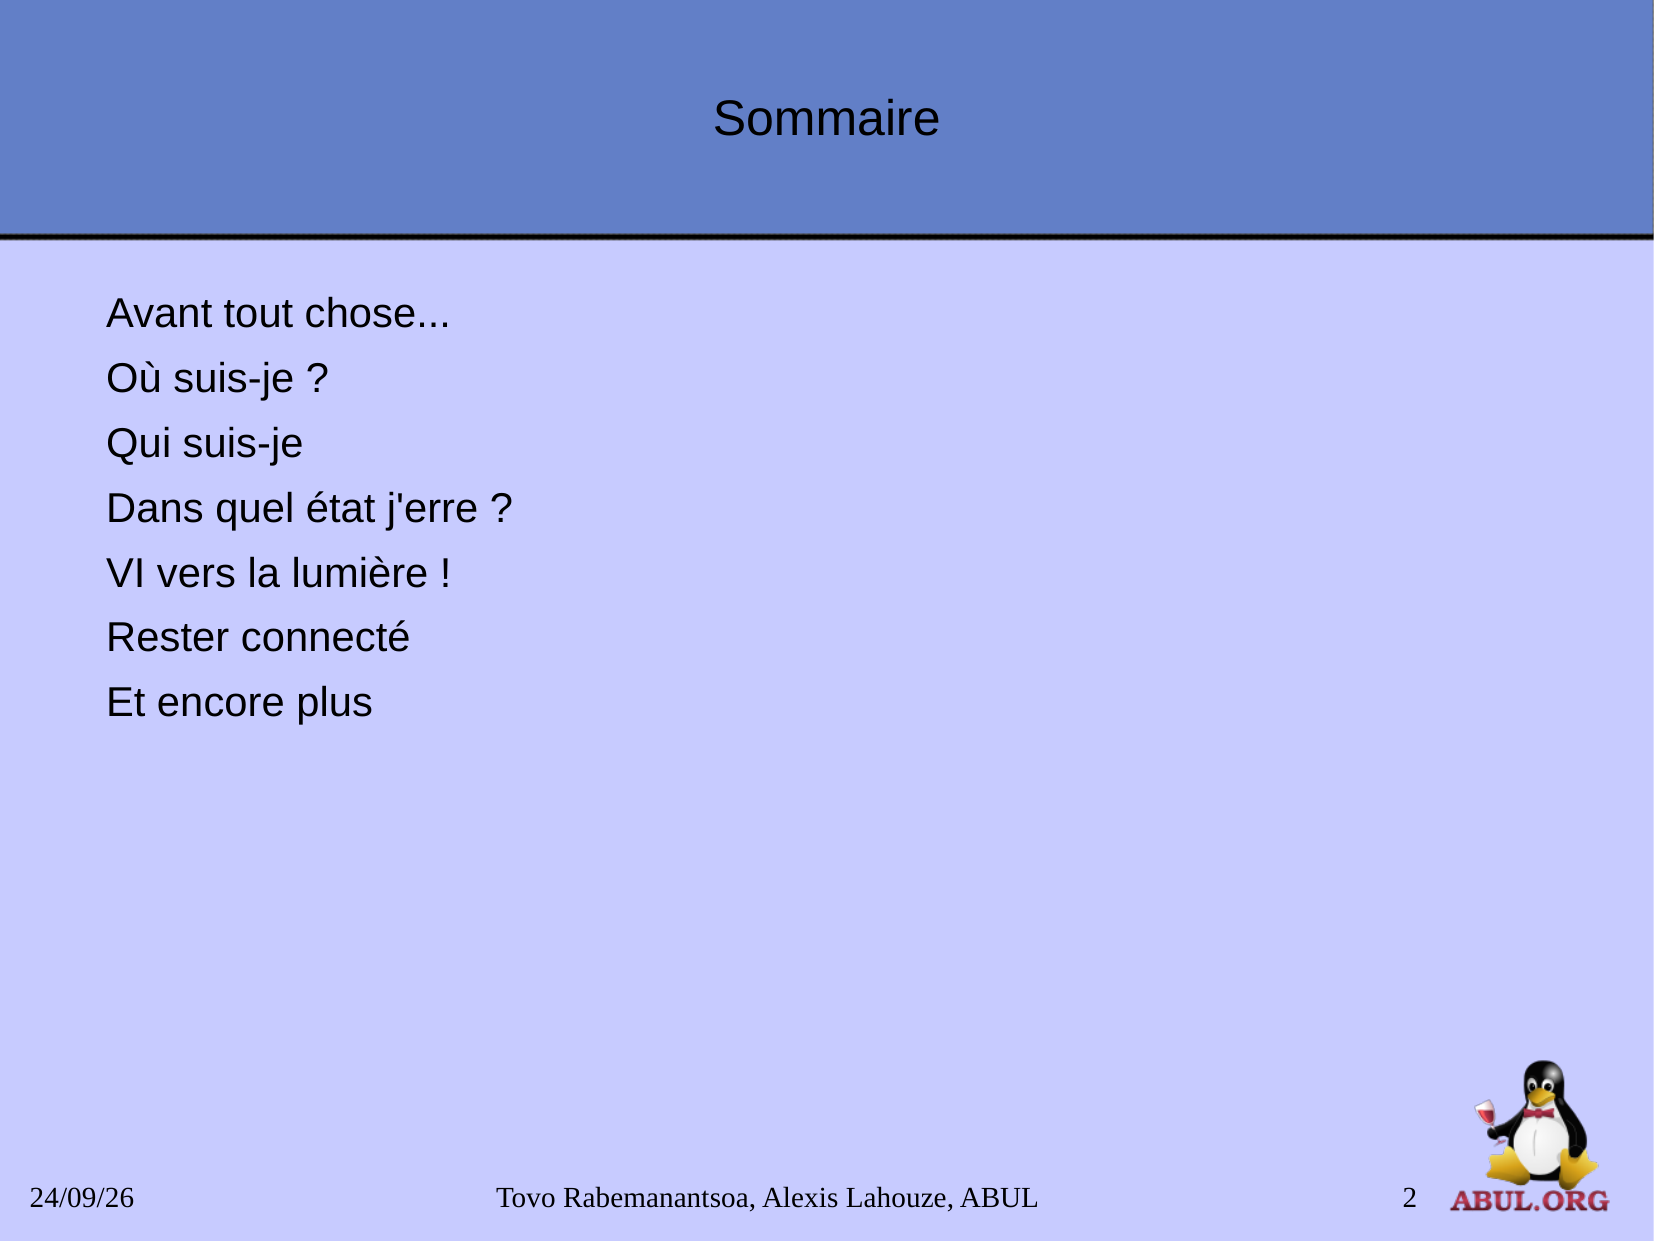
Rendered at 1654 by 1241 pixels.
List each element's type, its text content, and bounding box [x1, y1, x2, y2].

picture [0, 0, 1654, 1241]
list Avant tout chose... Où suis-je ? Qui suis-je Dans quel état j'erre ? VI vers la lumière ! Rester connecté Et encore plus [88, 290, 1565, 1034]
title Sommaire [29, 29, 1625, 207]
